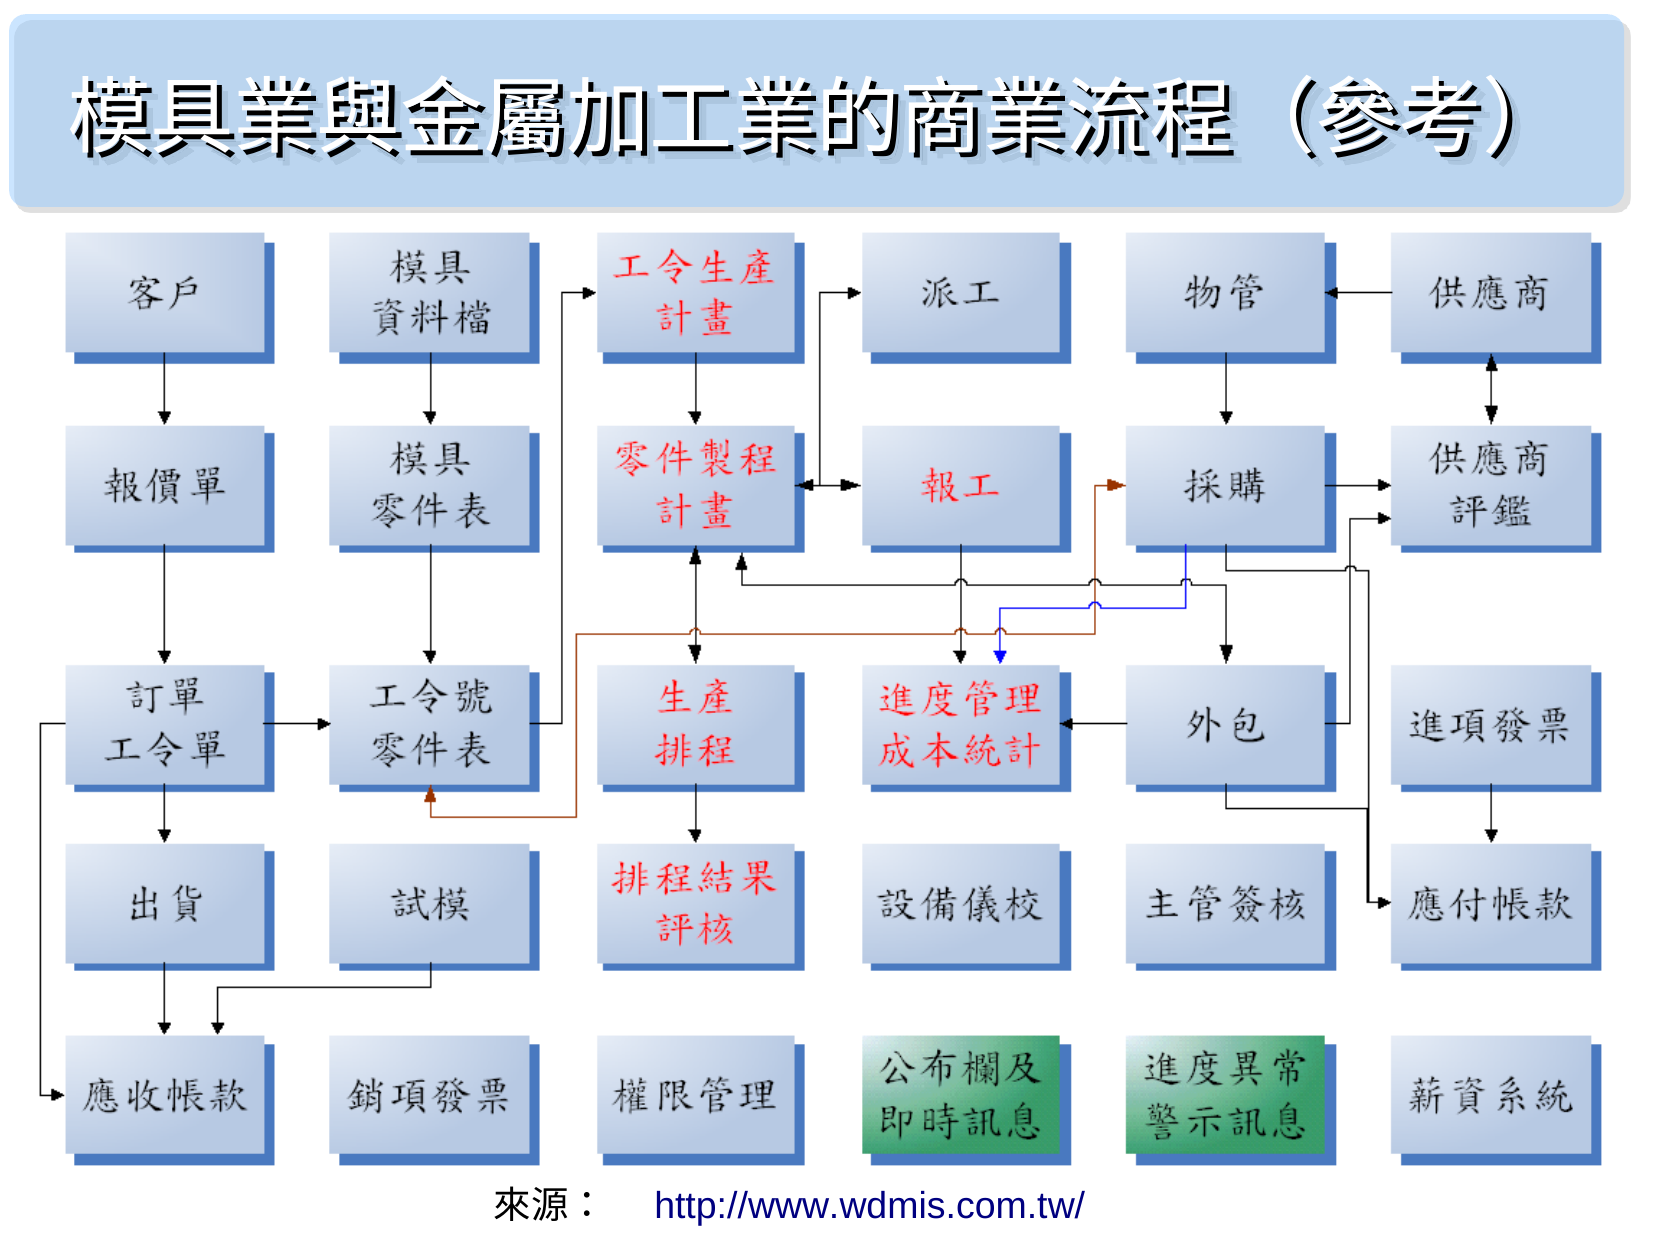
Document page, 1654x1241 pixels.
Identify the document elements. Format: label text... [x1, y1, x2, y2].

text_box 模具業與金屬加工業的商業流程（參考） [9, 14, 1625, 207]
text_box 來源： http://www.wdmis.com.tw/ [478, 1168, 1199, 1228]
picture [37, 230, 1603, 1168]
